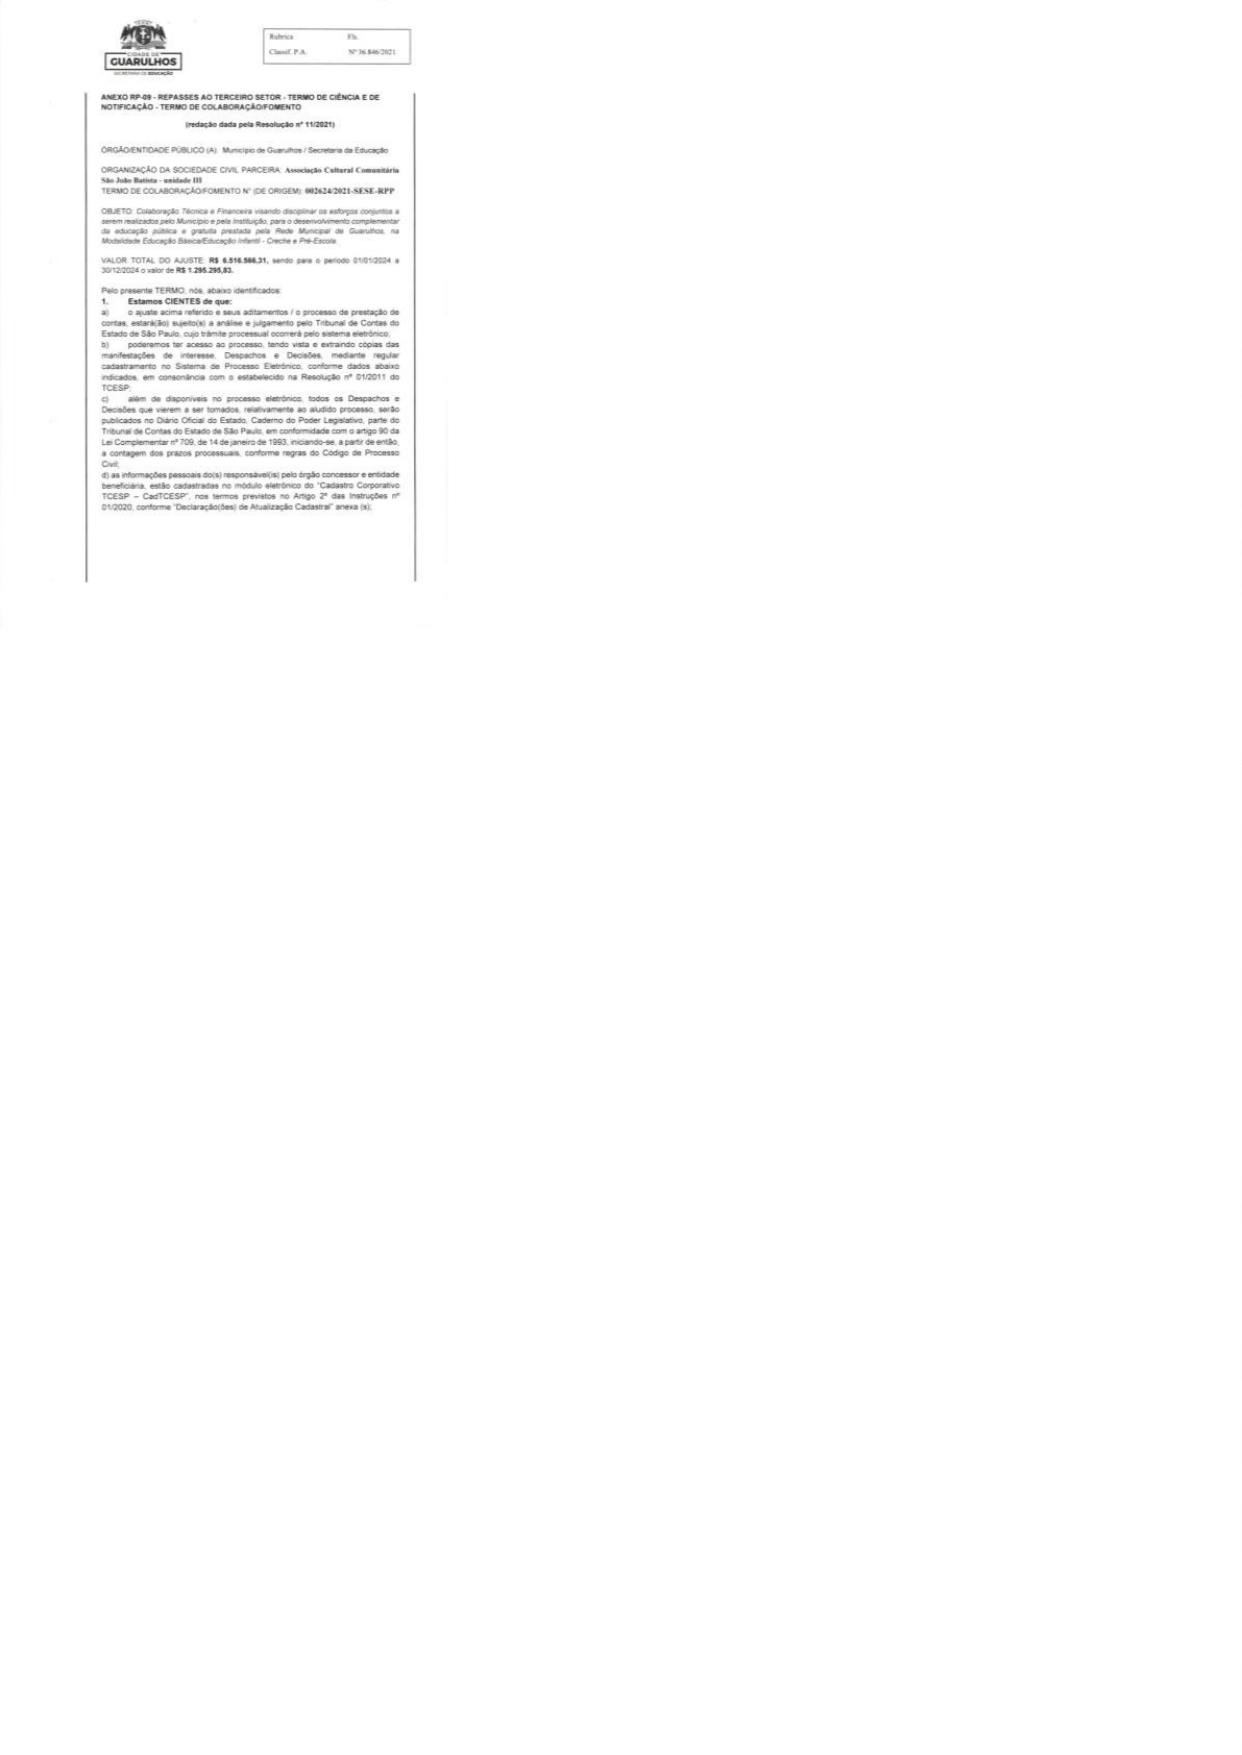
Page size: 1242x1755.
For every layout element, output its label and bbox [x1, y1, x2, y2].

text_box [0, 0, 1242, 1755]
